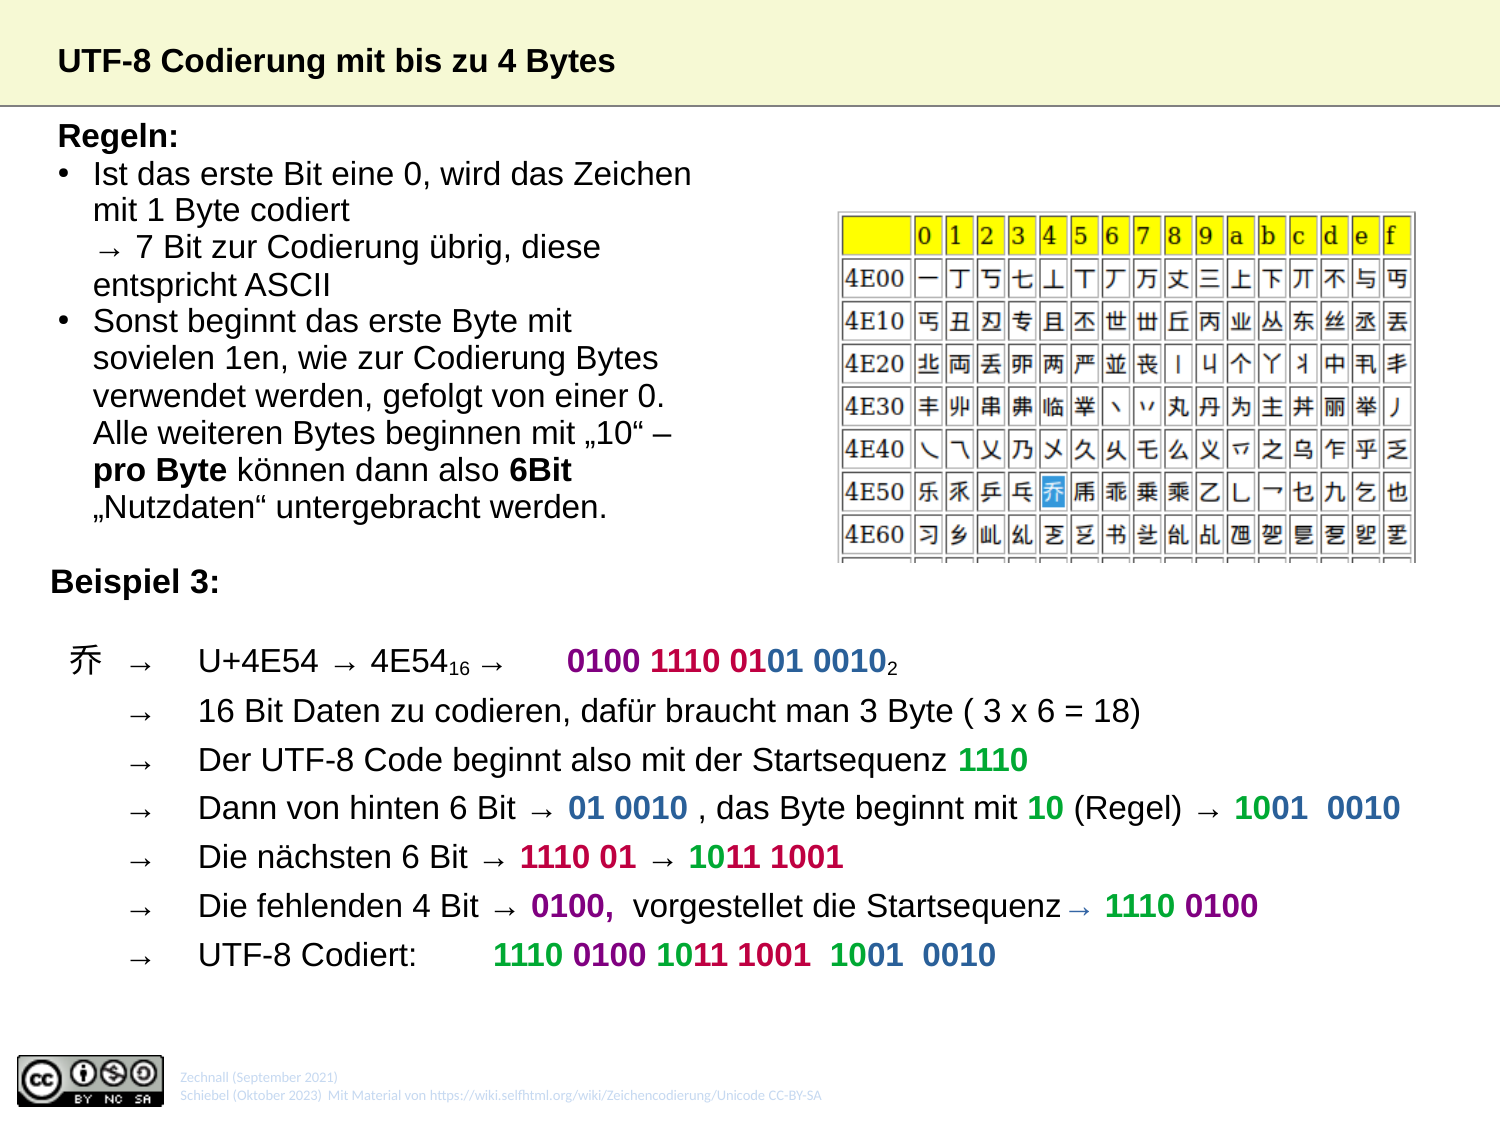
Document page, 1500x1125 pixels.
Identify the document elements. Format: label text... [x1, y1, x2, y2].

text_box UTF-8 Codierung mit bis zu 4 Bytes Regeln: Ist das erste Bit eine 0, wird das Zeichen mit 1 Byte codiert → 7 Bit zur Codierung übrig, diese entspricht ASCII Sonst beginnt das erste Byte mit sovielen 1en, wie zur Codierung Bytes verwendet werden, gefolgt von einer 0. Alle weiteren Bytes beginnen mit „10“ – pro Byte können dann also 6Bit „Nutzdaten“ untergebracht werden. [42, 35, 718, 570]
text_box Beispiel 3: 乔 → U+4E54 → 4E5416 → 0100 1110 0101 00102 → 16 Bit Daten zu codieren, dafür braucht man 3 Byte ( 3 x 6 = 18) → Der UTF-8 Code beginnt also mit der Startsequenz 1110 → Dann von hinten 6 Bit → 01 0010 , das Byte beginnt mit 10 (Regel) → 1001 0010 → Die nächsten 6 Bit → 1110 01 → 1011 1001 → Die fehlenden 4 Bit → 0100, vorgestellet die Startsequenz→ 1110 0100 → UTF-8 Codiert: 1110 0100 1011 1001 1001 0010 [35, 555, 1450, 1016]
picture [835, 203, 1423, 563]
picture [17, 1055, 164, 1107]
